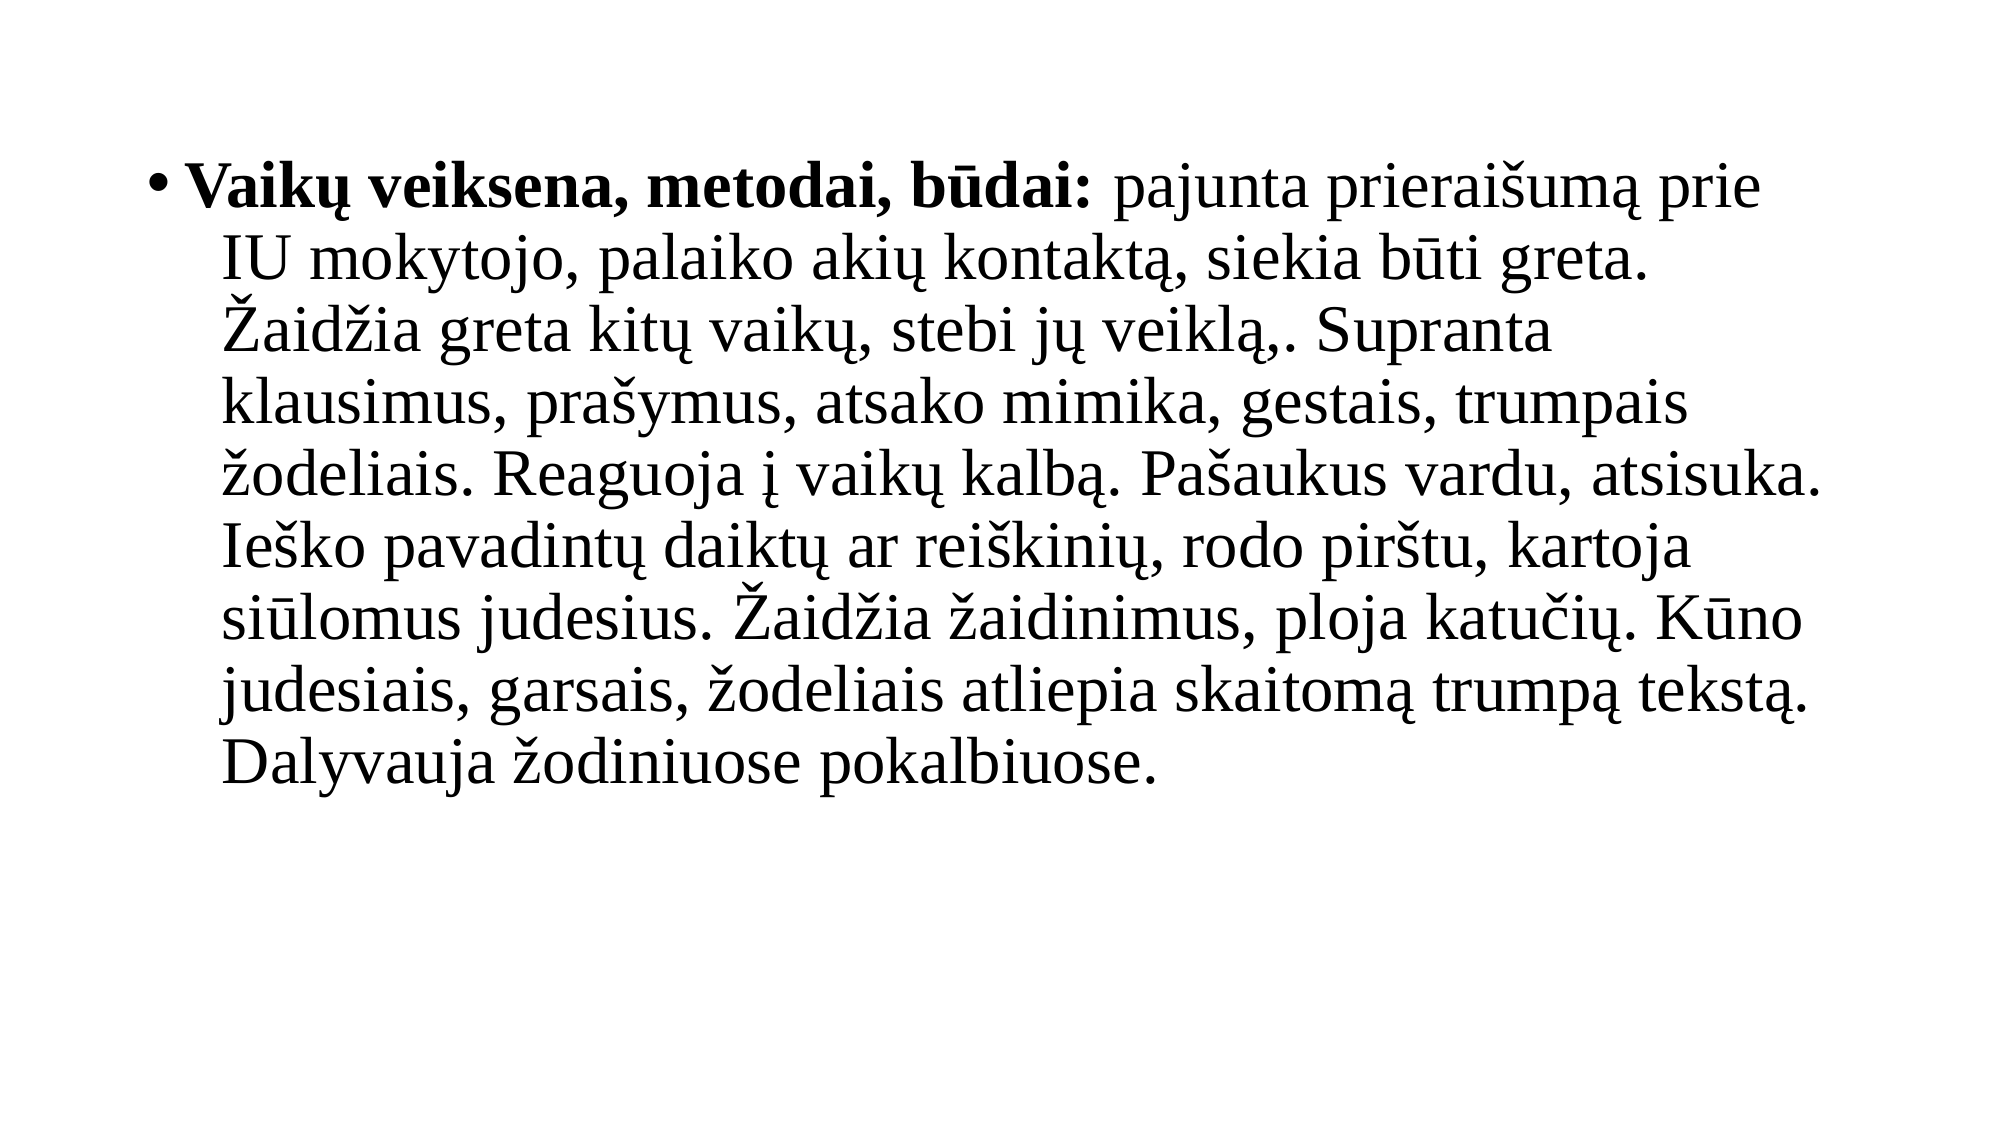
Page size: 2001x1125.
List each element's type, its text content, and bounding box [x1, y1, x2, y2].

list Vaikų veiksena, metodai, būdai: pajunta prieraišumą prie IU mokytojo, palaiko akių kontaktą, siekia būti greta. Žaidžia greta kitų vaikų, stebi jų veiklą,. Supranta klausimus, prašymus, atsako mimika, gestais, trumpais žodeliais. Reaguoja į vaikų kalbą. Pašaukus vardu, atsisuka. Ieško pavadintų daiktų ar reiškinių, rodo pirštu, kartoja siūlomus judesius. Žaidžia žaidinimus, ploja katučių. Kūno judesiais, garsais, žodeliais atliepia skaitomą trumpą tekstą. Dalyvauja žodiniuose pokalbiuose. [131, 142, 1857, 857]
